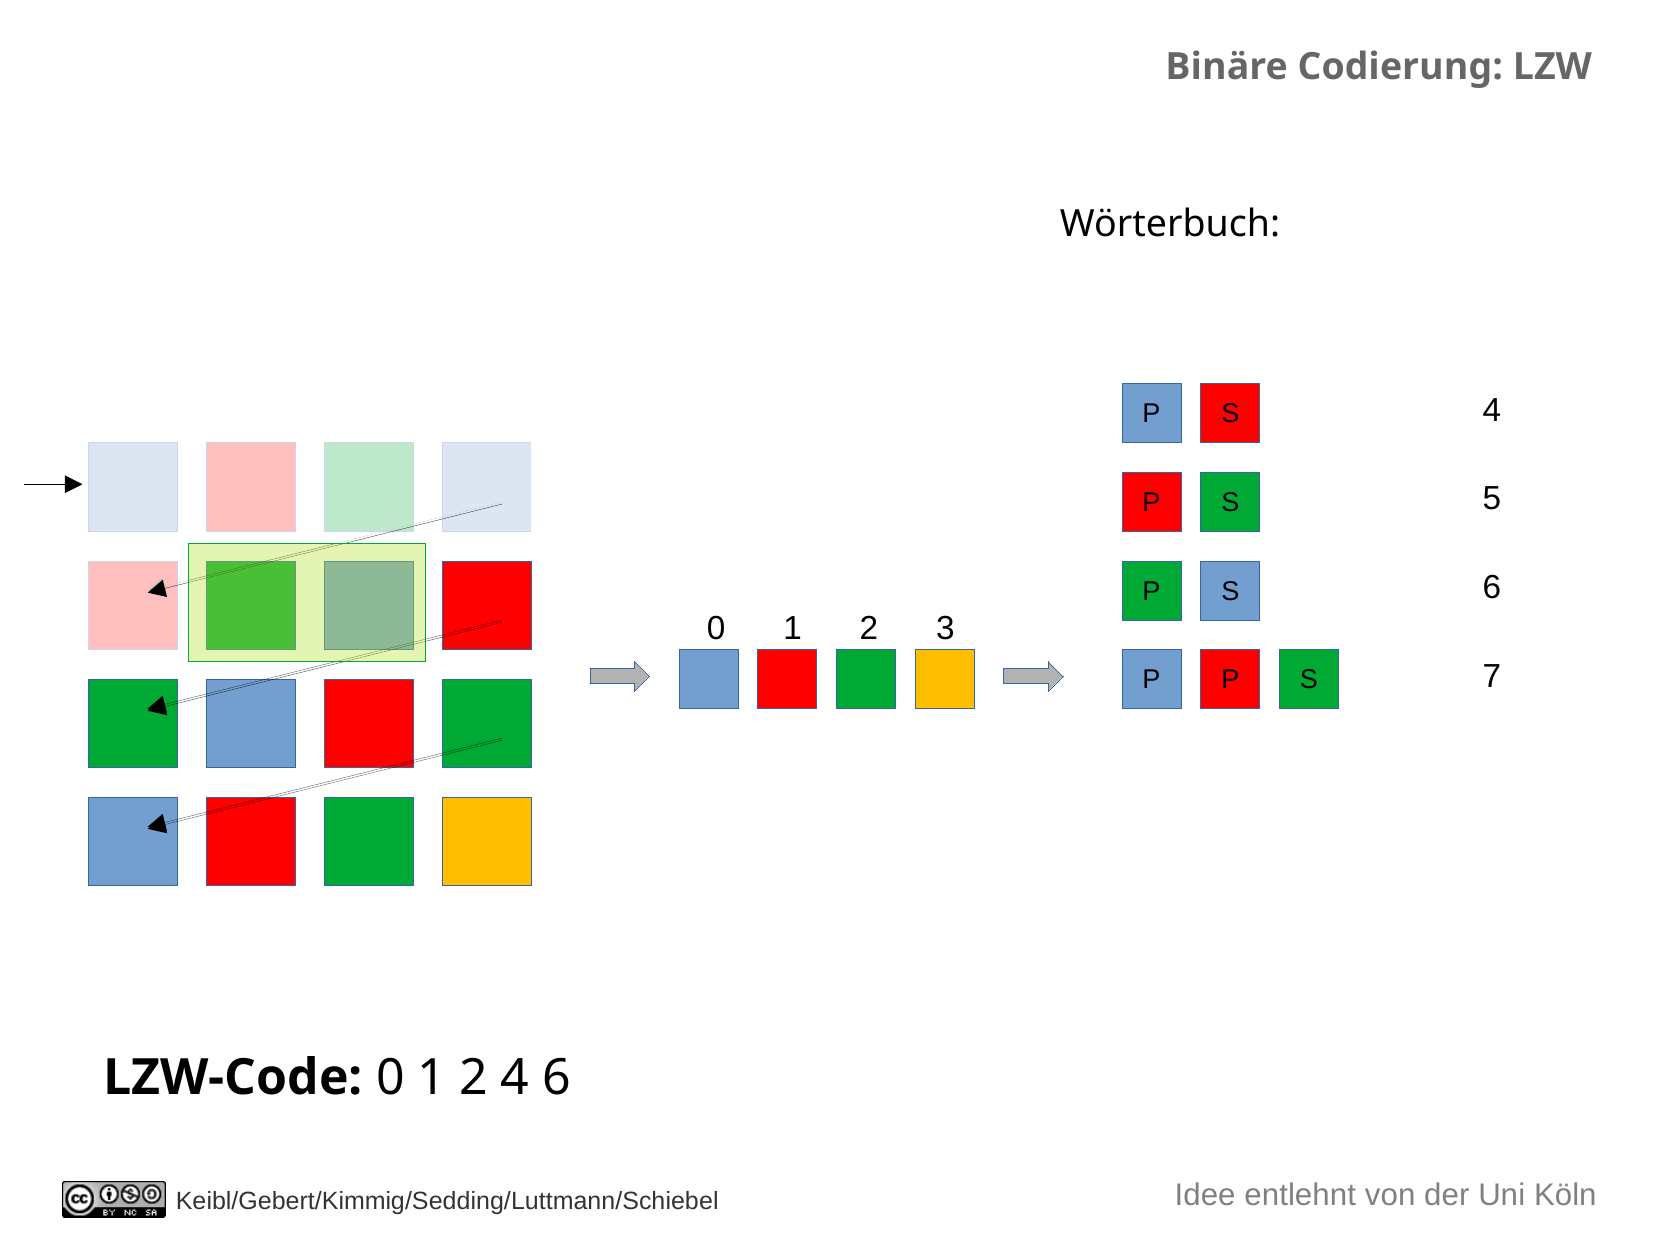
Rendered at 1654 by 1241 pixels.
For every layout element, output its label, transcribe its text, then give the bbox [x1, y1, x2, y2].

text_box 1 [768, 602, 807, 655]
text_box P [1122, 561, 1182, 621]
text_box [324, 679, 414, 768]
text_box [82, 434, 532, 662]
text_box [679, 649, 739, 709]
picture [62, 1181, 166, 1218]
text_box 3 [921, 602, 960, 655]
text_box [206, 797, 296, 886]
text_box [442, 561, 532, 650]
text_box P [1200, 649, 1260, 709]
text_box [836, 649, 896, 709]
text_box Binäre Codierung: LZW [1150, 31, 1610, 83]
text_box S [1200, 472, 1260, 532]
text_box P [1122, 649, 1182, 709]
text_box 6 [1467, 561, 1506, 613]
text_box S [1200, 383, 1260, 443]
text_box [590, 661, 650, 692]
text_box P [1122, 383, 1182, 443]
text_box [206, 679, 296, 768]
text_box [396, 763, 414, 768]
text_box Idee entlehnt von der Uni Köln [1145, 1169, 1613, 1219]
text_box [206, 797, 262, 811]
text_box P [1122, 472, 1182, 532]
text_box 2 [844, 602, 884, 655]
text_box 5 [1467, 472, 1506, 525]
text_box [206, 679, 261, 693]
text_box [88, 797, 178, 886]
text_box [442, 679, 532, 768]
text_box 7 [1467, 649, 1506, 702]
text_box 4 [1467, 383, 1506, 436]
text_box [915, 649, 975, 709]
text_box LZW-Code: 0 1 2 4 6 [88, 1033, 1565, 1105]
text_box [324, 797, 414, 886]
text_box [442, 797, 532, 886]
text_box S [1200, 561, 1260, 621]
text_box [757, 649, 817, 709]
text_box Wörterbuch: [1045, 189, 1548, 246]
text_box [1003, 661, 1064, 692]
text_box S [1279, 649, 1339, 709]
text_box [88, 679, 178, 768]
text_box 0 [692, 602, 731, 655]
